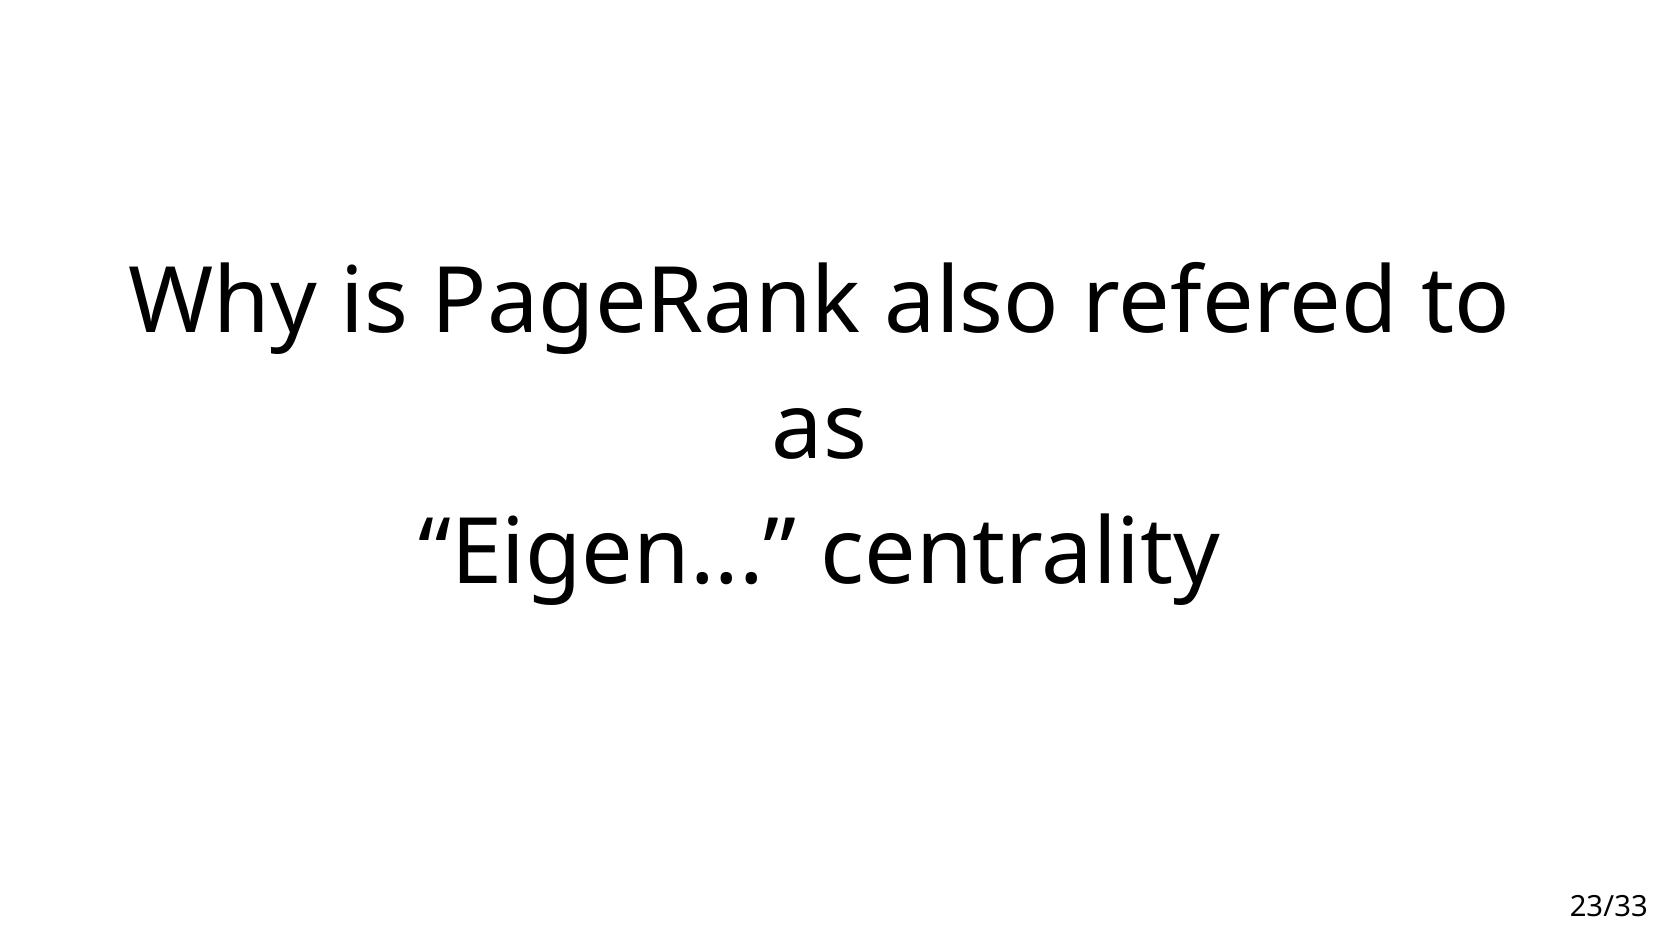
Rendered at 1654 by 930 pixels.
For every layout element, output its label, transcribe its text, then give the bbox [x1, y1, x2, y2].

title Why is PageRank also refered to as “Eigen...” centrality [75, 293, 1564, 552]
